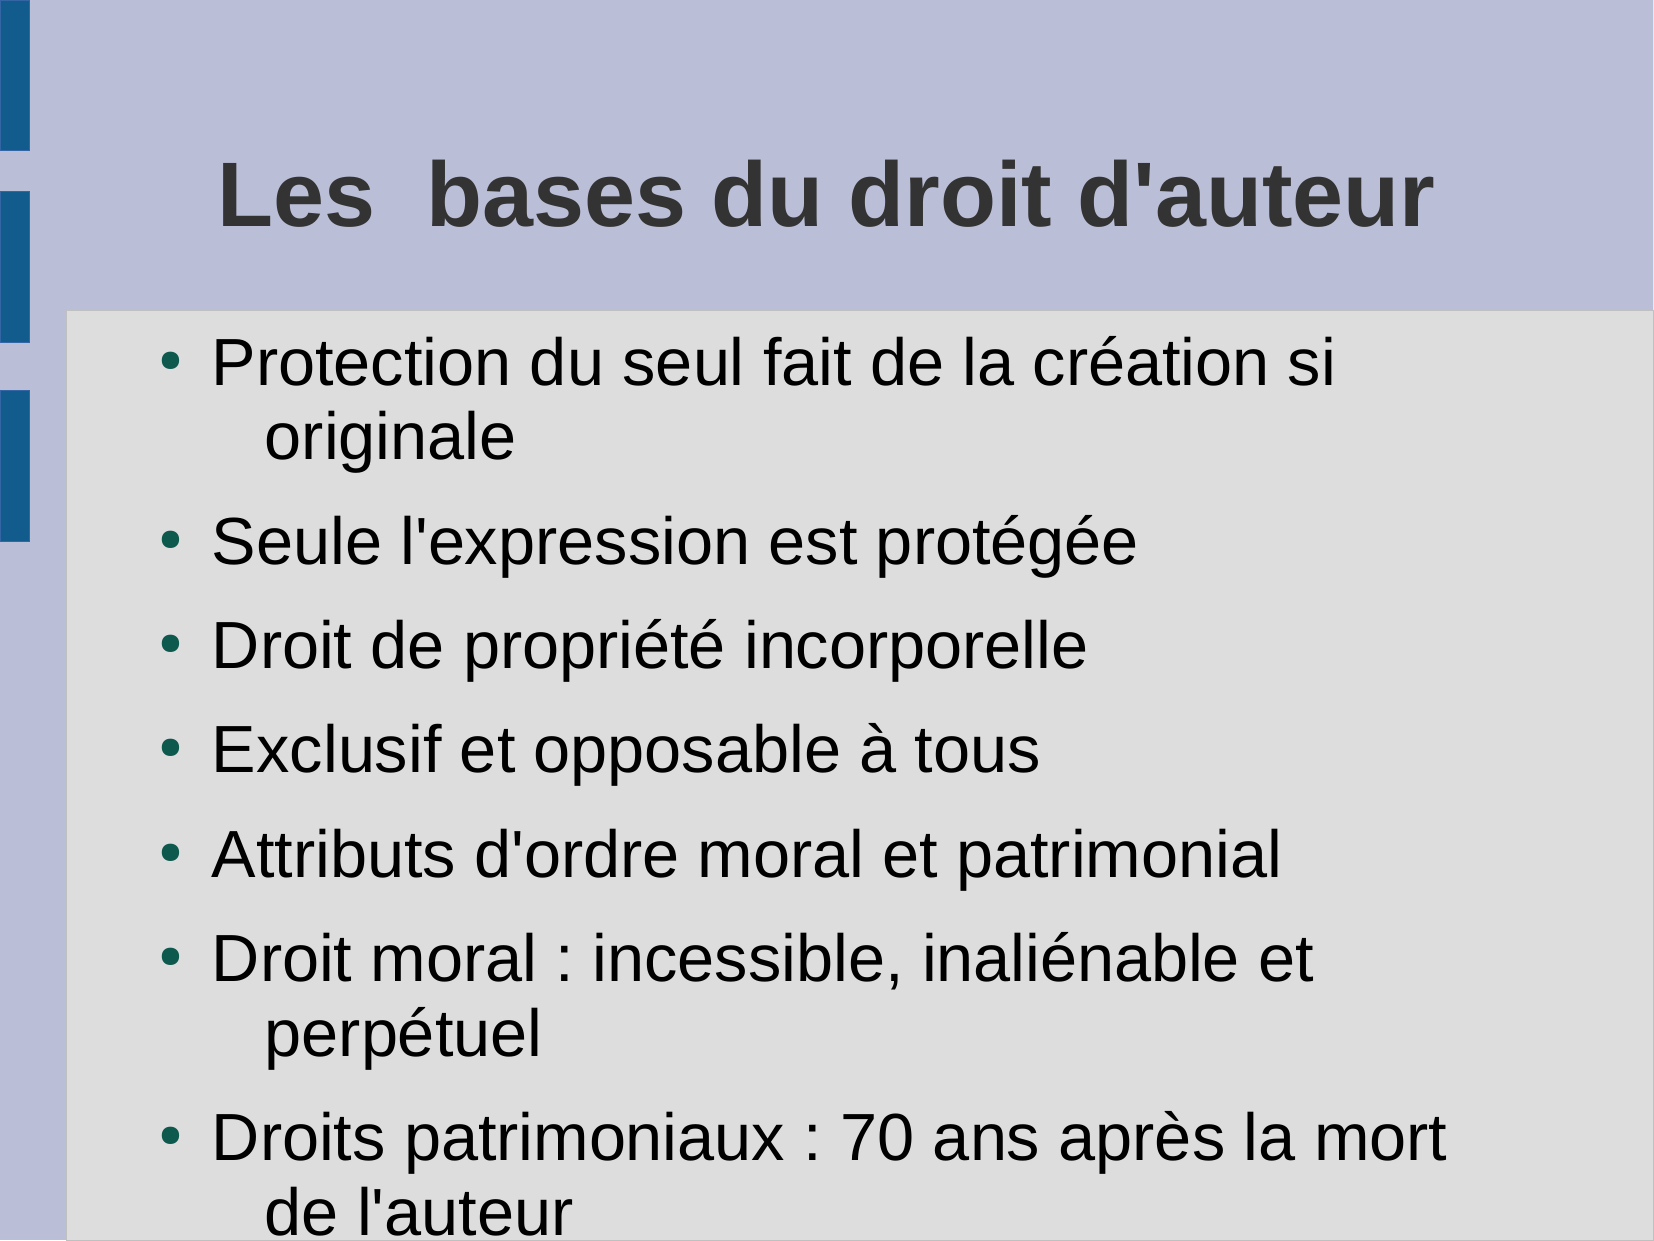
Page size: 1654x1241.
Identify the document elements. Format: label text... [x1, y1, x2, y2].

list Protection du seul fait de la création si originale Seule l'expression est protégée Droit de propriété incorporelle Exclusif et opposable à tous Attributs d'ordre moral et patrimonial Droit moral : incessible, inaliénable et perpétuel Droits patrimoniaux : 70 ans après la mort de l'auteur Connaît des exceptions [123, 324, 1536, 1198]
title Les bases du droit d'auteur [121, 91, 1534, 299]
